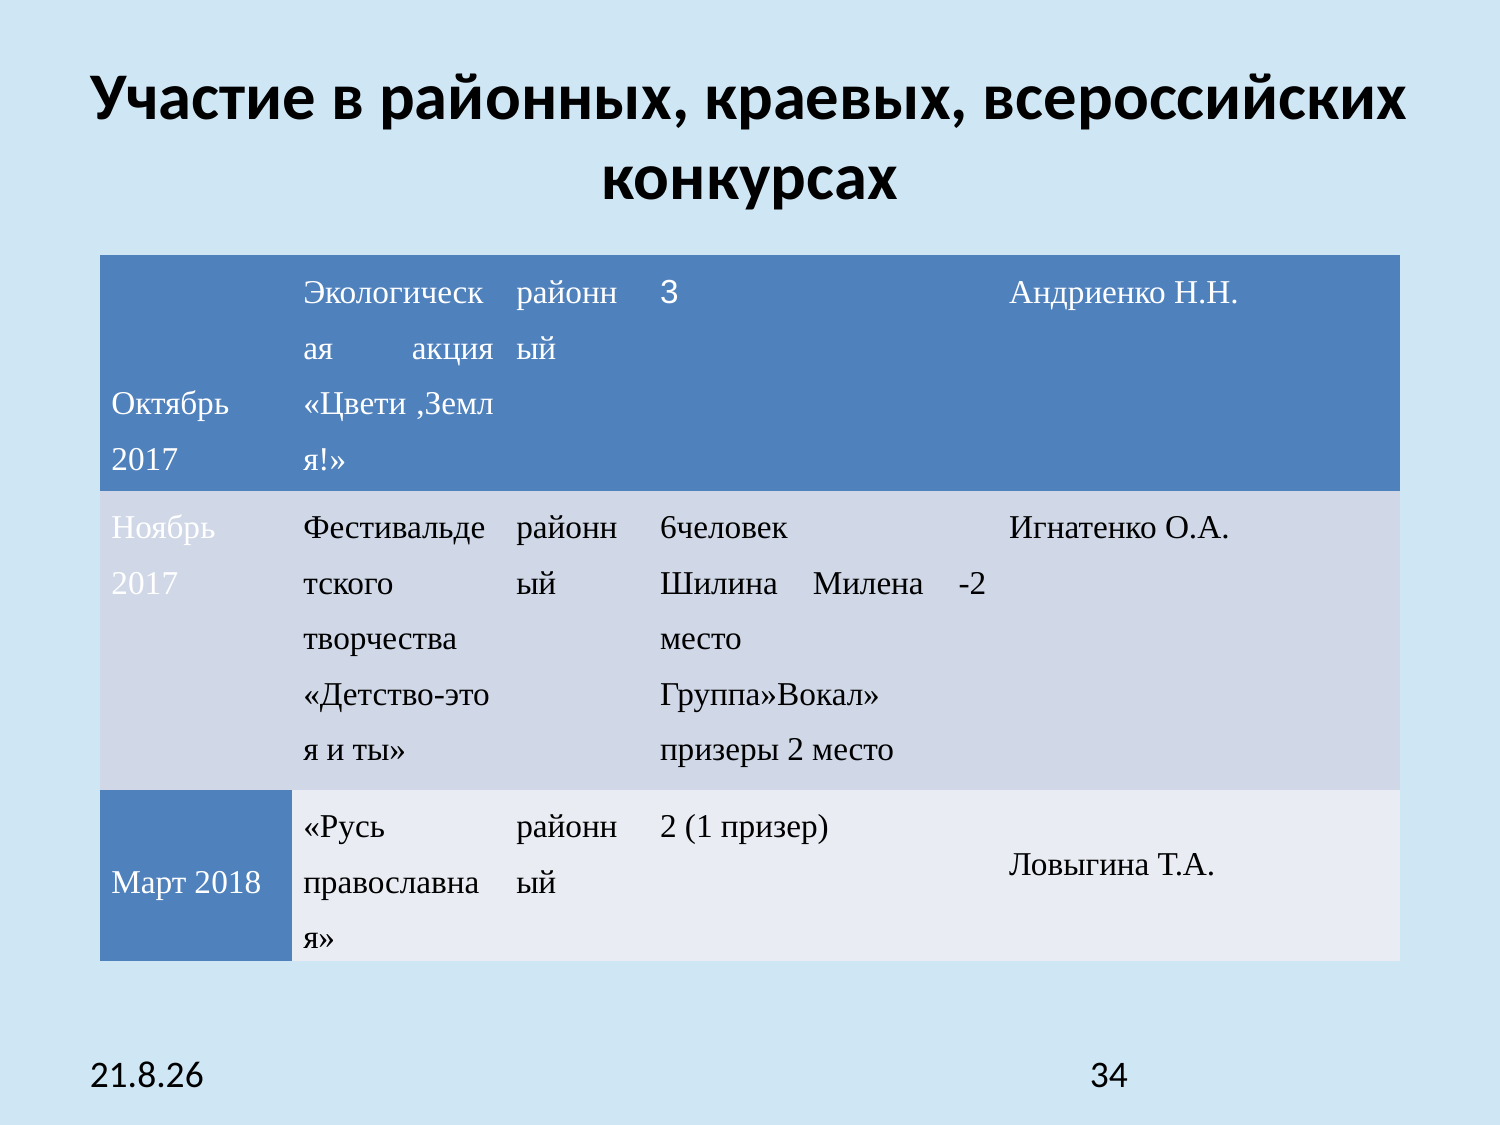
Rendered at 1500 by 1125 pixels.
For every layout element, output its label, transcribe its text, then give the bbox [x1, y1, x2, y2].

table_cell Ловыгина Т.А. [998, 790, 1400, 961]
table_cell Март 2018 [100, 790, 292, 961]
table_cell Ноябрь 2017 [100, 491, 292, 790]
table_cell Игнатенко О.А. [998, 491, 1400, 790]
slide_number <номер> [1074, 1042, 1425, 1103]
table_cell 6человек Шилина Милена -2 место Группа»Вокал» призеры 2 место [649, 491, 998, 790]
slide_number 29.4.19 [75, 1042, 425, 1103]
table_cell районный [505, 491, 649, 790]
title Участие в районных, краевых, всероссийских конкурсах [75, 45, 1425, 233]
table_cell Фестивальдетского творчества «Детство-это я и ты» [292, 491, 505, 790]
table_header Экологическая акция «Цвети ,Земля!» [292, 255, 505, 491]
table_cell 2 (1 призер) [649, 790, 998, 961]
table_header Октябрь 2017 [100, 255, 292, 491]
table_header Андриенко Н.Н. [998, 255, 1400, 491]
table_cell районный [505, 790, 649, 961]
table_header 3 [649, 255, 998, 491]
table_cell «Русь православная» [292, 790, 505, 961]
table_header районный [505, 255, 649, 491]
